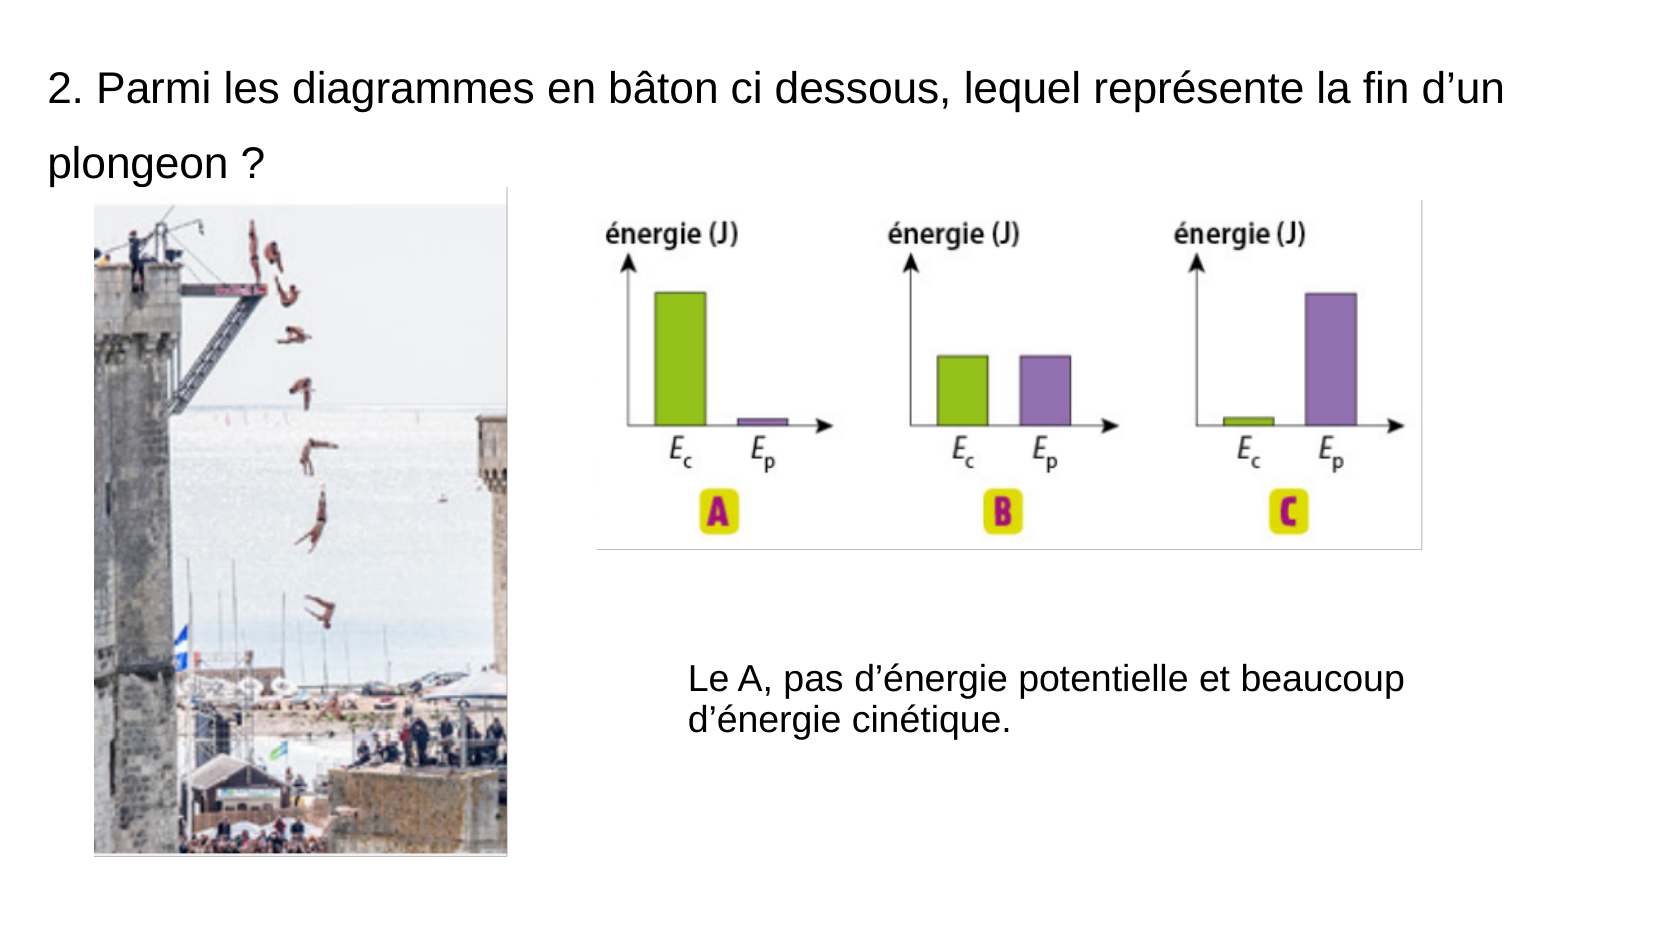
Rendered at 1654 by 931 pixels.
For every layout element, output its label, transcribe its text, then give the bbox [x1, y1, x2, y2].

text_box Le A, pas d’énergie potentielle et beaucoup d’énergie cinétique. [673, 649, 1441, 749]
picture [94, 187, 512, 863]
list 2. Parmi les diagrammes en bâton ci dessous, lequel représente la fin d’un plongeon ? [47, 39, 1536, 189]
picture [597, 200, 1430, 553]
